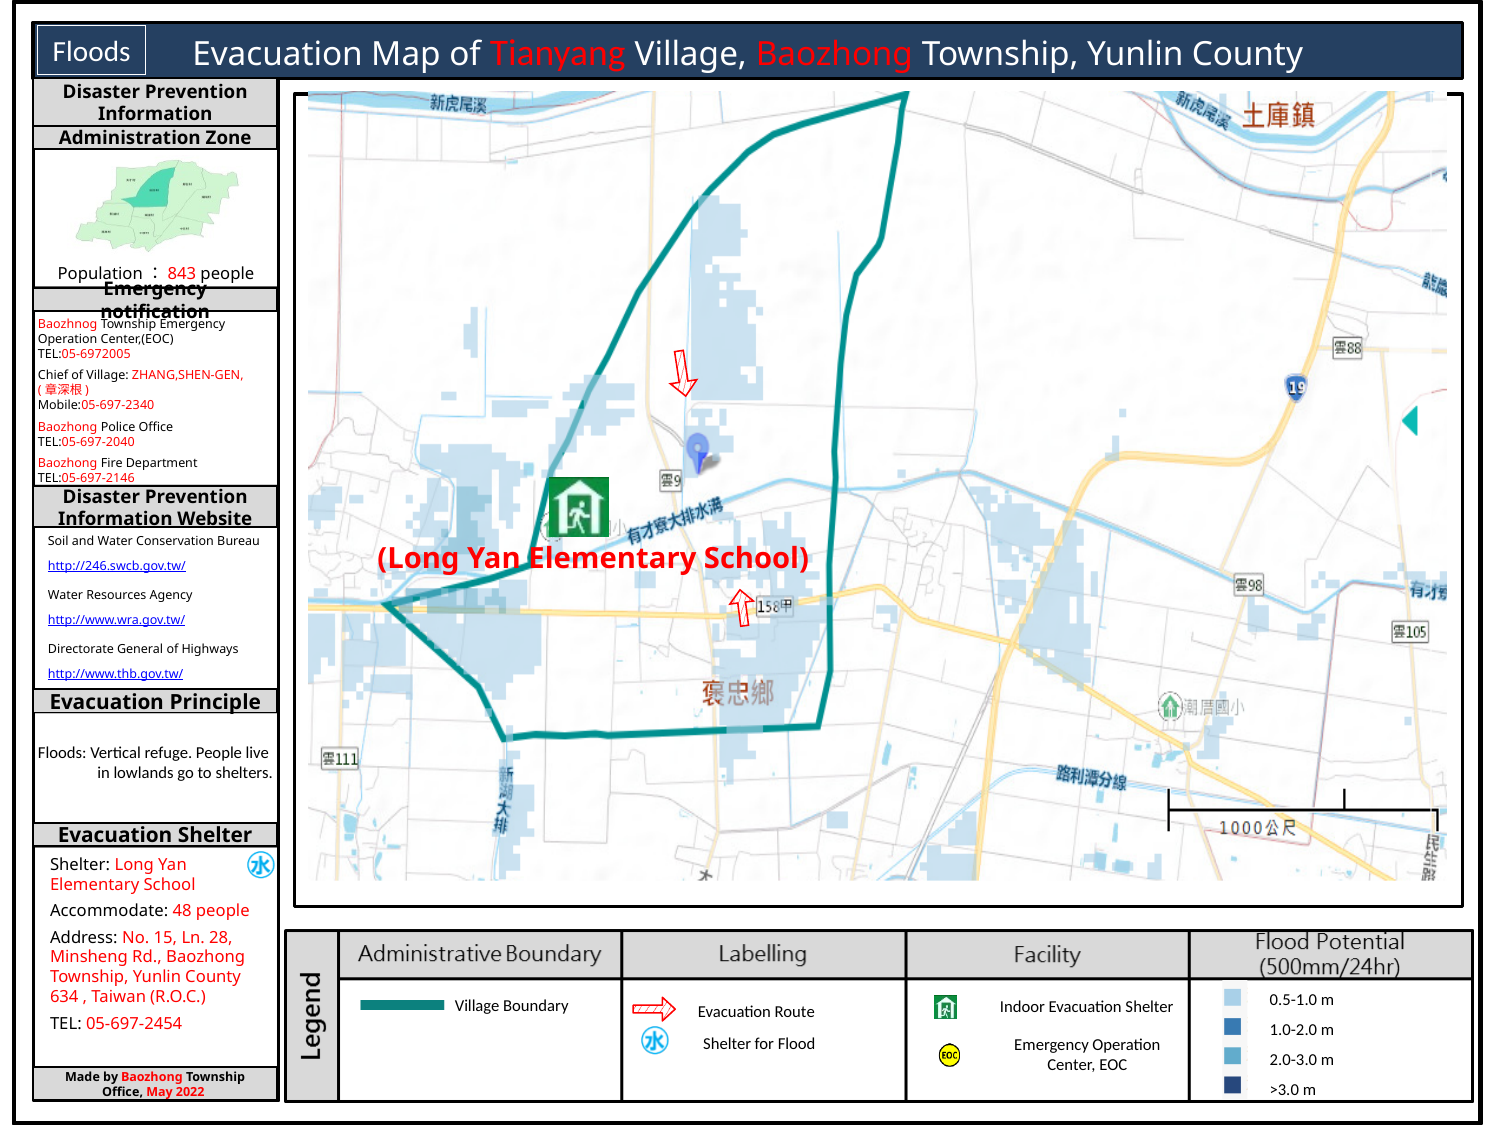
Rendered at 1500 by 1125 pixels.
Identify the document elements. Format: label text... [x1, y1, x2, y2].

text_box Floods: Vertical refuge. People live in lowlands go to shelters. [23, 734, 291, 790]
picture [32, 790, 280, 1102]
text_box Village Boundary [382, 987, 641, 1024]
picture [308, 91, 1447, 895]
text_box Shelter: Long Yan Elementary School Accommodate: 48 people Address: No. 15, Ln. 28, Minsheng Rd., Baozhong Township, Yunlin County 634 , Taiwan (R.O.C.) TEL: 05-697-2454 [35, 846, 277, 1067]
text_box [670, 350, 697, 397]
text_box Shelter for Flood [633, 1027, 886, 1059]
text_box Emergency Operation Center, EOC [976, 1035, 1199, 1072]
text_box (Long Yan Elementary School) [355, 531, 825, 582]
picture [284, 922, 1474, 1103]
text_box Made by Baozhong Township Office, May 2022 [33, 1067, 278, 1100]
text_box Indoor Evacuation Shelter [976, 987, 1198, 1025]
text_box Evacuation Route [627, 992, 886, 1029]
text_box [729, 589, 754, 627]
text_box Disaster Prevention Information [33, 78, 278, 125]
text_box Emergency notification [33, 287, 278, 312]
text_box Disaster Prevention Information Website [33, 486, 278, 528]
text_box Evacuation Principle [33, 689, 278, 713]
text_box [633, 997, 676, 1021]
text_box Administration Zone [33, 125, 278, 149]
text_box Floods [37, 25, 146, 75]
text_box Soil and Water Conservation Bureau http://246.swcb.gov.tw/ Water Resources Agency http://www.wra.gov.tw/ Directorate General of Highways http://www.thb.gov.tw/ [33, 525, 280, 691]
picture [32, 493, 280, 734]
text_box Population：843 people [34, 255, 278, 287]
text_box Evacuation Shelter [33, 822, 278, 846]
text_box Baozhnog Township Emergency Operation Center,(EOC) TEL:05-6972005 Chief of Village: ZHANG,SHEN-GEN,(章深根) Mobile:05-697-2340 Baozhong Police Office TEL:05-697-2040 Baozhong Fire Department TEL:05-697-2146 [23, 308, 278, 493]
picture [32, 79, 280, 525]
text_box Evacuation Map of Tianyang Village, Baozhong Township, Yunlin County [32, 22, 1463, 79]
text_box 0.5-1.0 m 1.0-2.0 m 2.0-3.0 m >3.0 m [1254, 984, 1476, 1094]
